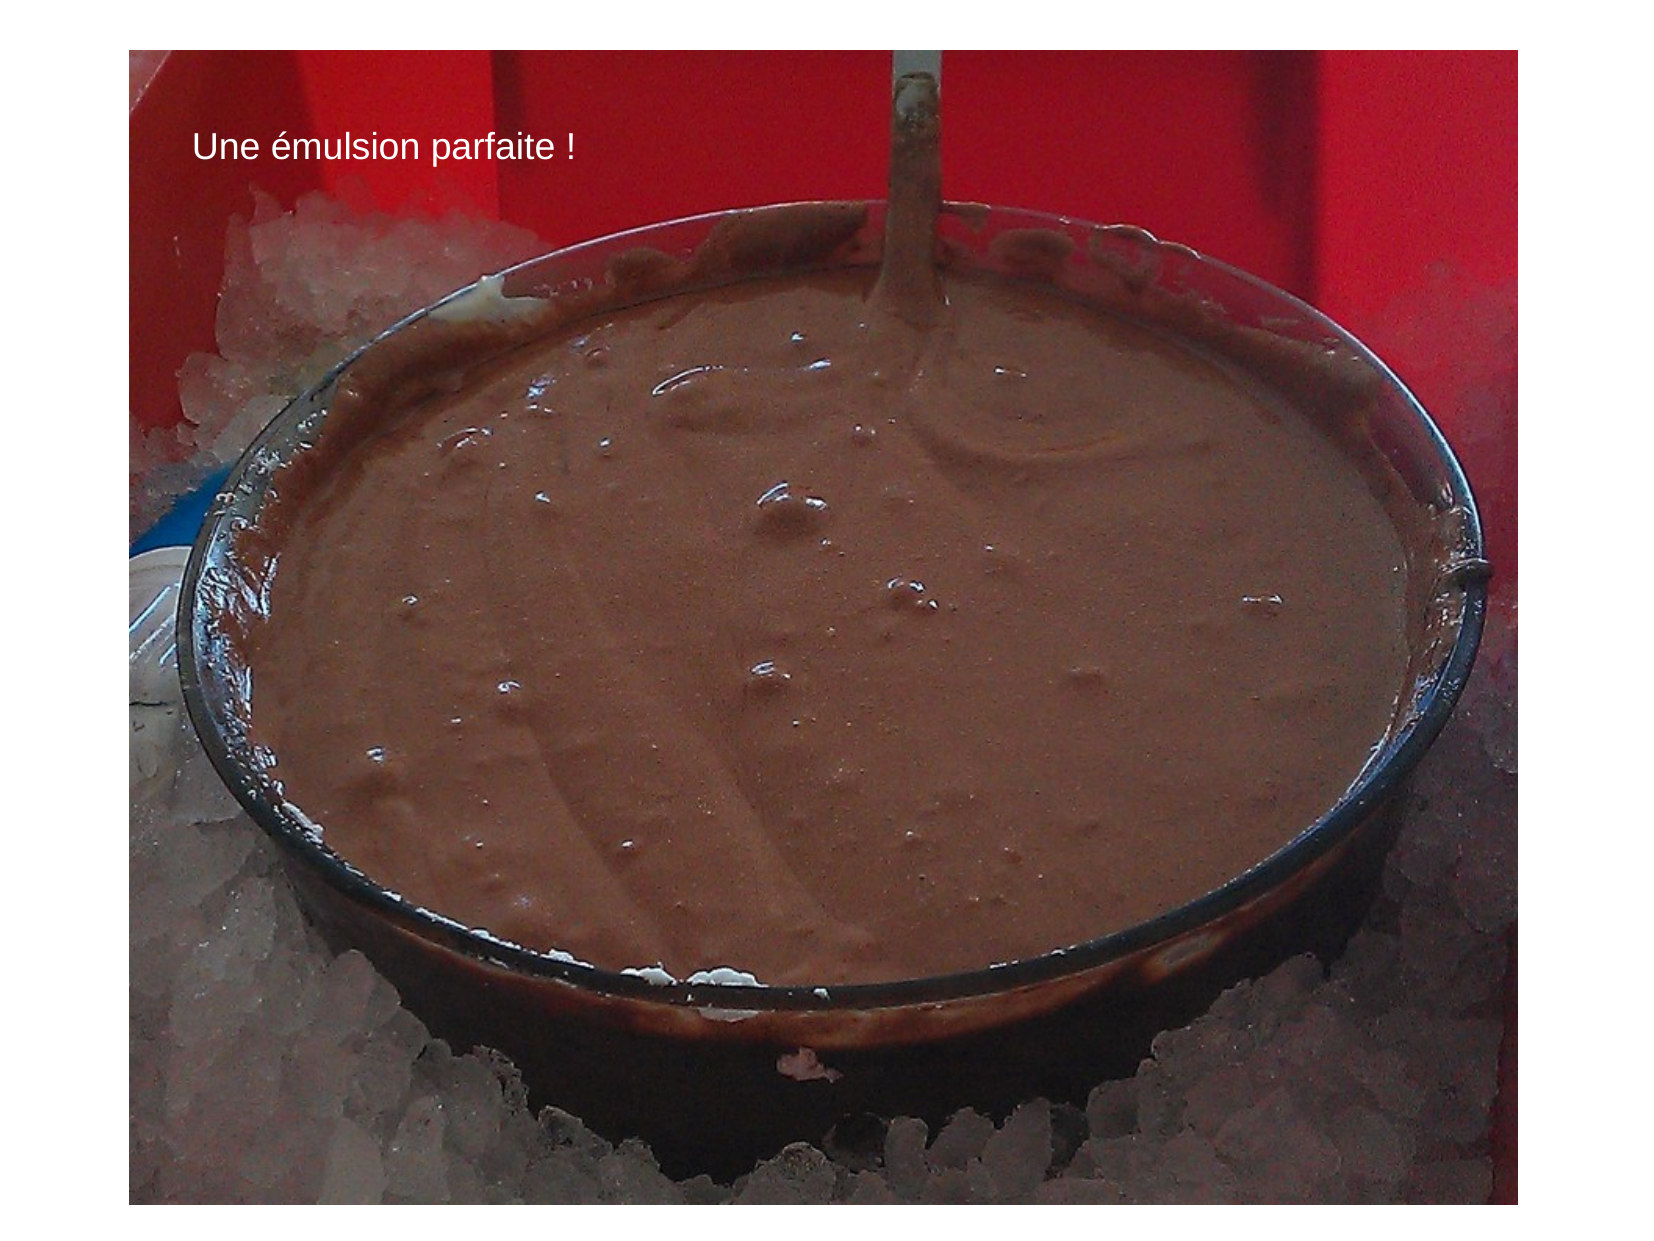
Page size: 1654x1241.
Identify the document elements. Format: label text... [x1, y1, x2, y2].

text_box Une émulsion parfaite ! [177, 118, 615, 217]
picture [129, 50, 1518, 1205]
